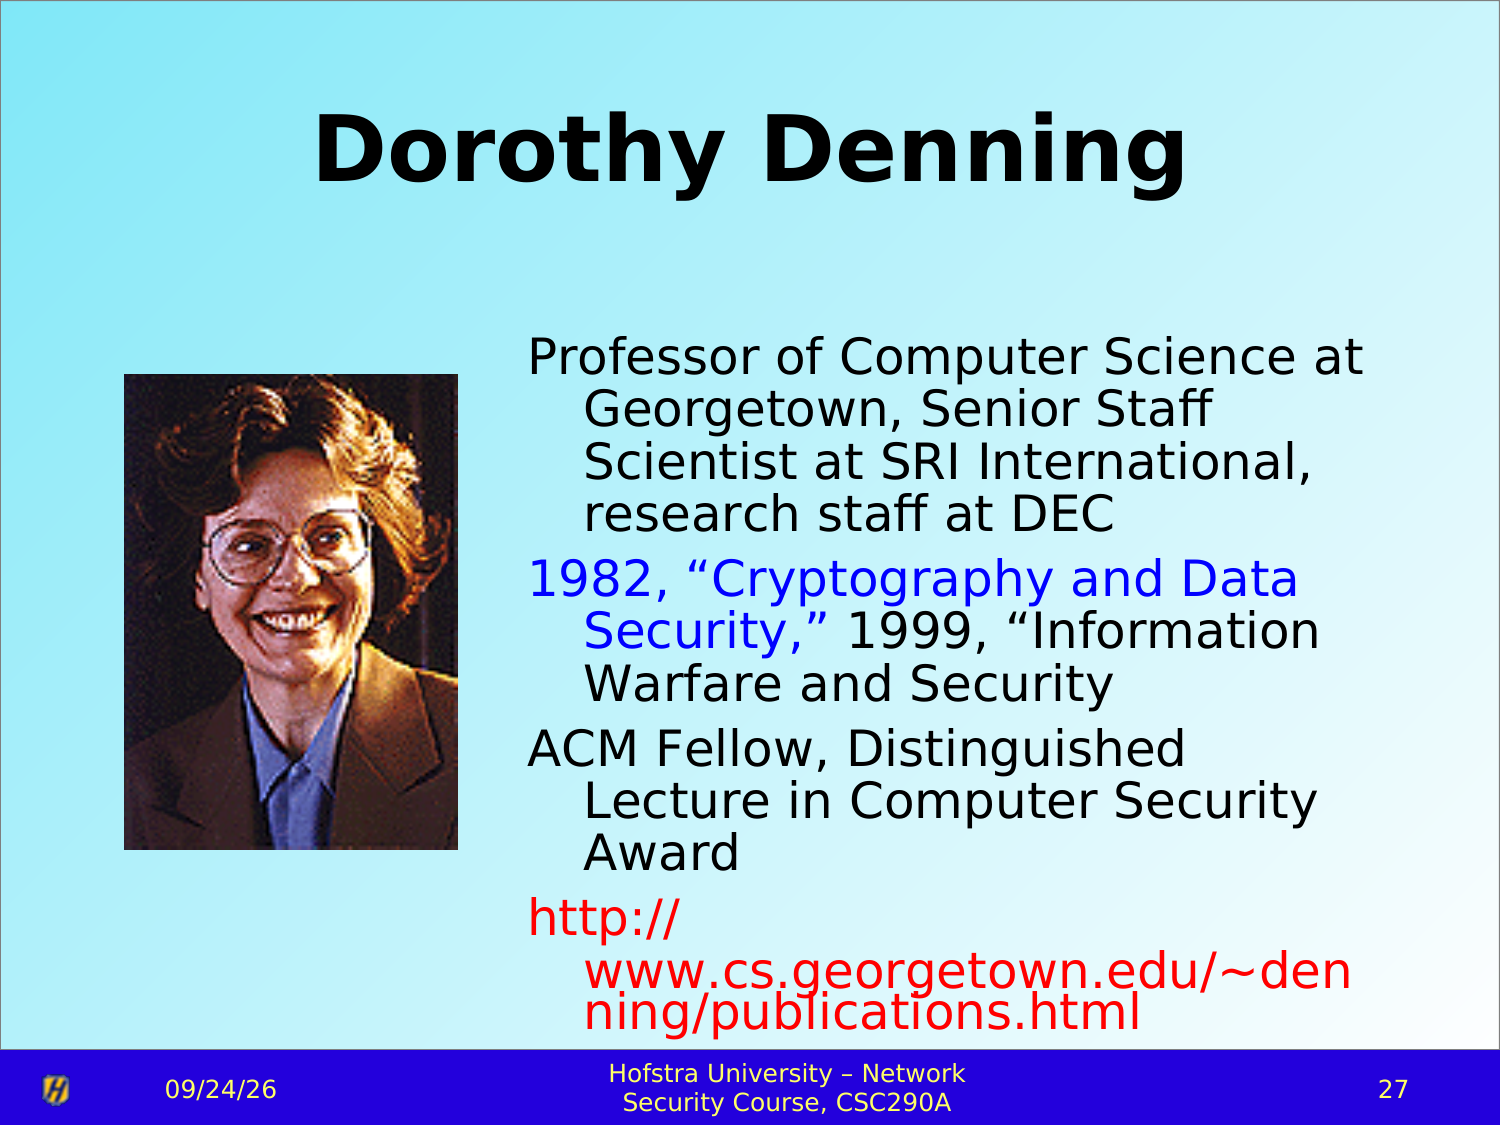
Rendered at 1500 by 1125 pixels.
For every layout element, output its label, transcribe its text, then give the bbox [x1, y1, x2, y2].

list Professor of Computer Science at Georgetown, Senior Staff Scientist at SRI International, research staff at DEC 1982, “Cryptography and Data Security,” 1999, “Information Warfare and Security ACM Fellow, Distinguished Lecture in Computer Security Award http://www.cs.georgetown.edu/~denning/publications.html [512, 324, 1394, 1013]
picture [124, 374, 458, 850]
title Dorothy Denning [112, 84, 1391, 212]
picture [37, 1072, 76, 1110]
